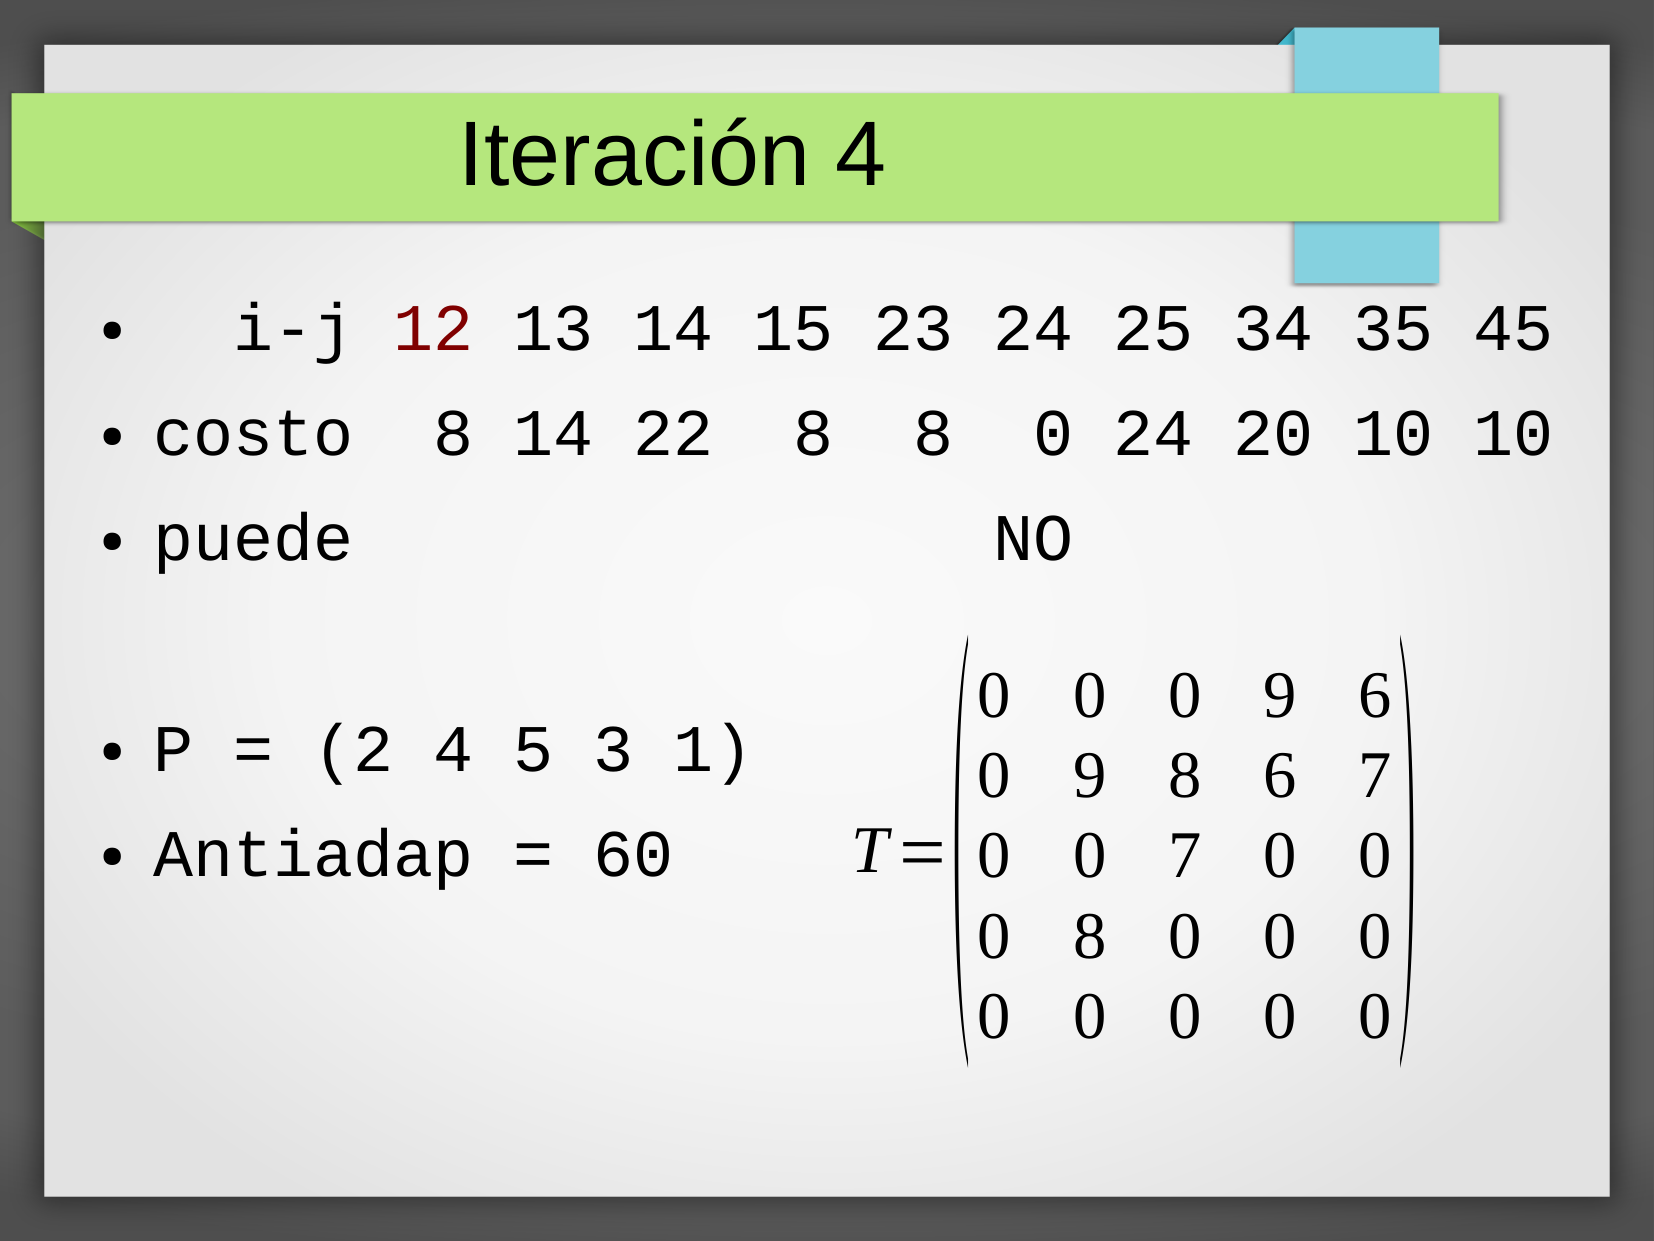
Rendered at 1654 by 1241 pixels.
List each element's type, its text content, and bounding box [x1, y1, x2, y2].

list i-j 12 13 14 15 23 24 25 34 35 45 costo 8 14 22 8 8 0 24 20 10 10 puede NO P = (2 4 5 3 1) Antiadap = 60 [82, 295, 1571, 1015]
title Iteración 4 [82, 94, 1264, 213]
picture [0, 0, 1654, 1241]
chart [845, 631, 1425, 1073]
